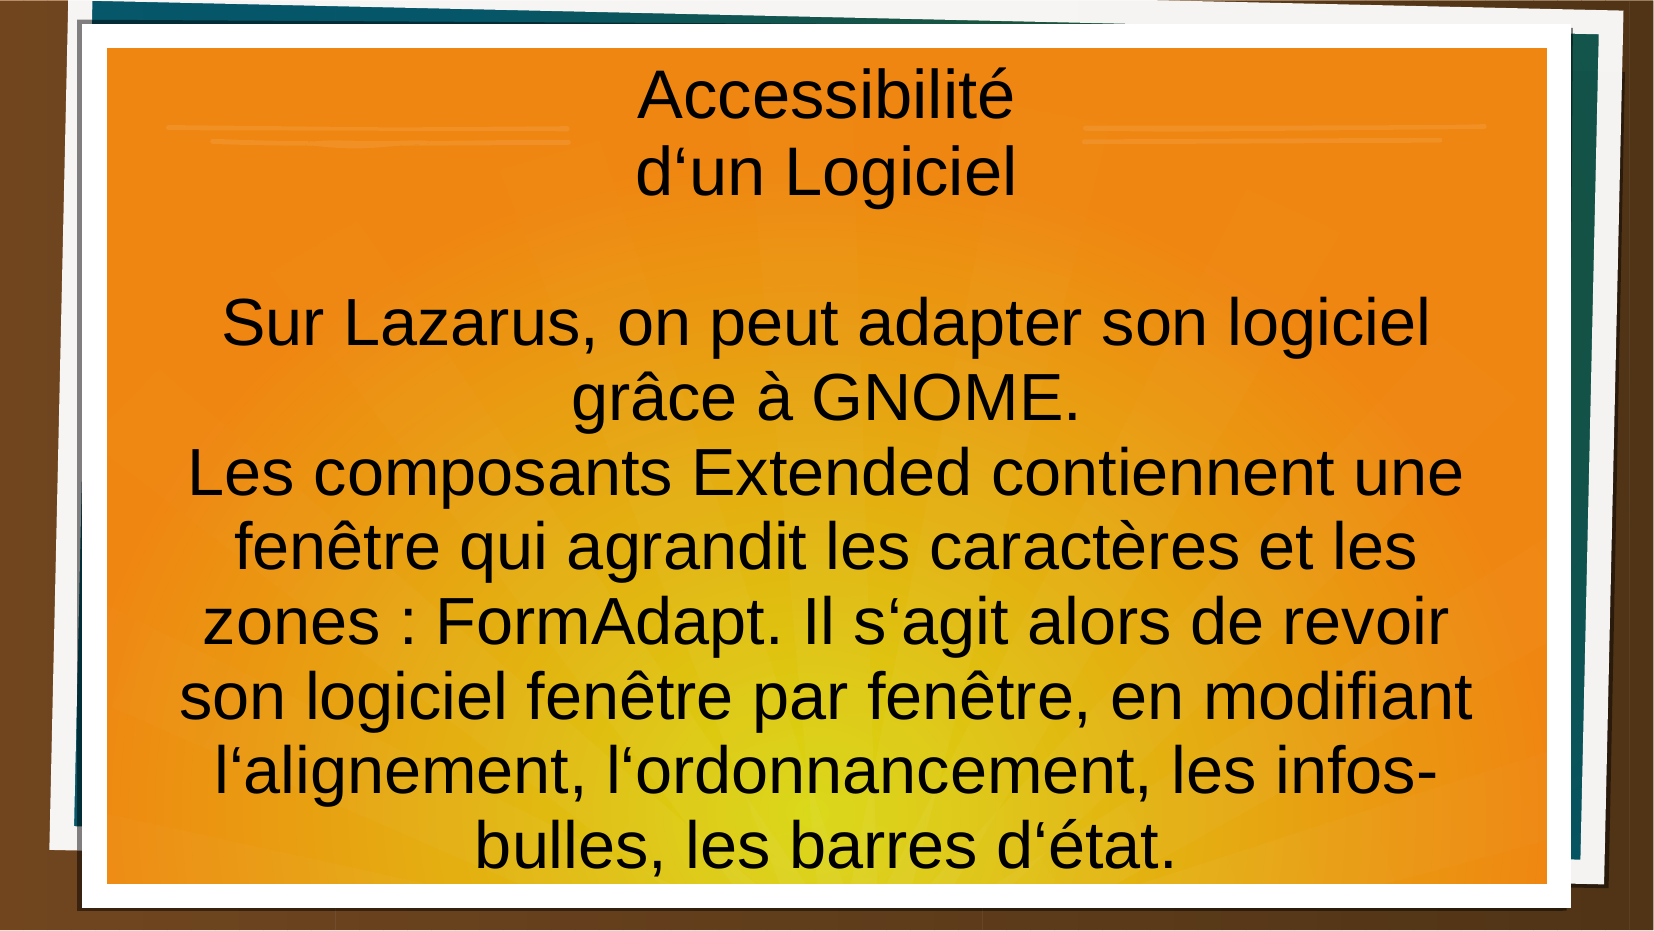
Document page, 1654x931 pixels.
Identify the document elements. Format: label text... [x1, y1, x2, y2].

title Accessibilité d‘un Logiciel [566, 56, 1087, 210]
subtitle Sur Lazarus, on peut adapter son logiciel grâce à GNOME. Les composants Extended contiennent une fenêtre qui agrandit les caractères et les zones : FormAdapt. Il s‘agit alors de revoir son logiciel fenêtre par fenêtre, en modifiant l‘alignement, l‘ordonnancement, les infos-bulles, les barres d‘état. [162, 224, 1492, 931]
